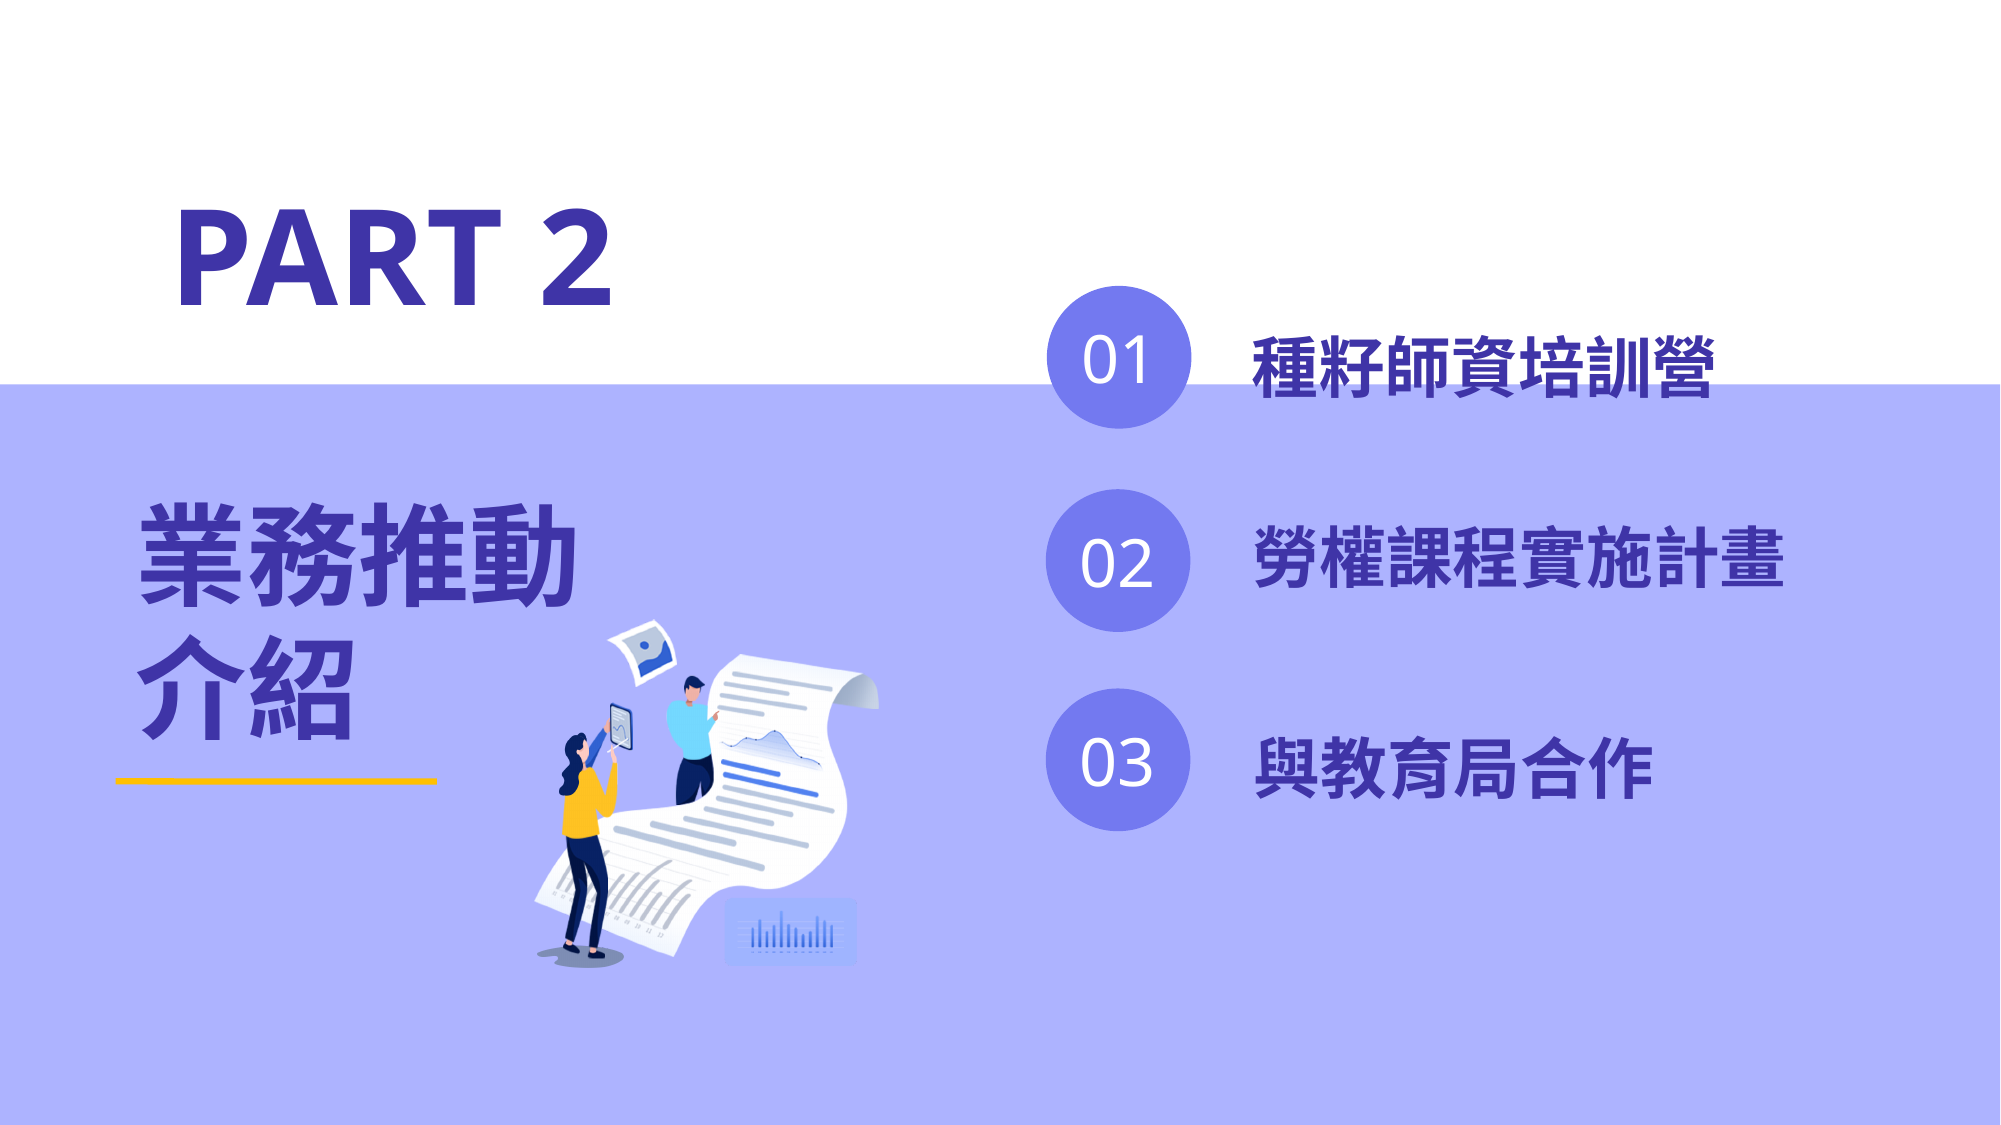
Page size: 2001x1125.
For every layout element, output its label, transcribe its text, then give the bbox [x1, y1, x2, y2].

text_box 01 [1046, 285, 1190, 429]
text_box 與教育局合作 [1191, 707, 1716, 856]
text_box 03 [1045, 688, 1191, 832]
text_box 勞權課程實施計畫 [1212, 435, 1827, 616]
title 業務推動介紹 [115, 466, 664, 773]
picture [534, 619, 879, 968]
text_box PART 2 [149, 162, 724, 352]
text_box 02 [1045, 489, 1191, 632]
text_box 種籽師資培訓營 [1190, 305, 1780, 448]
